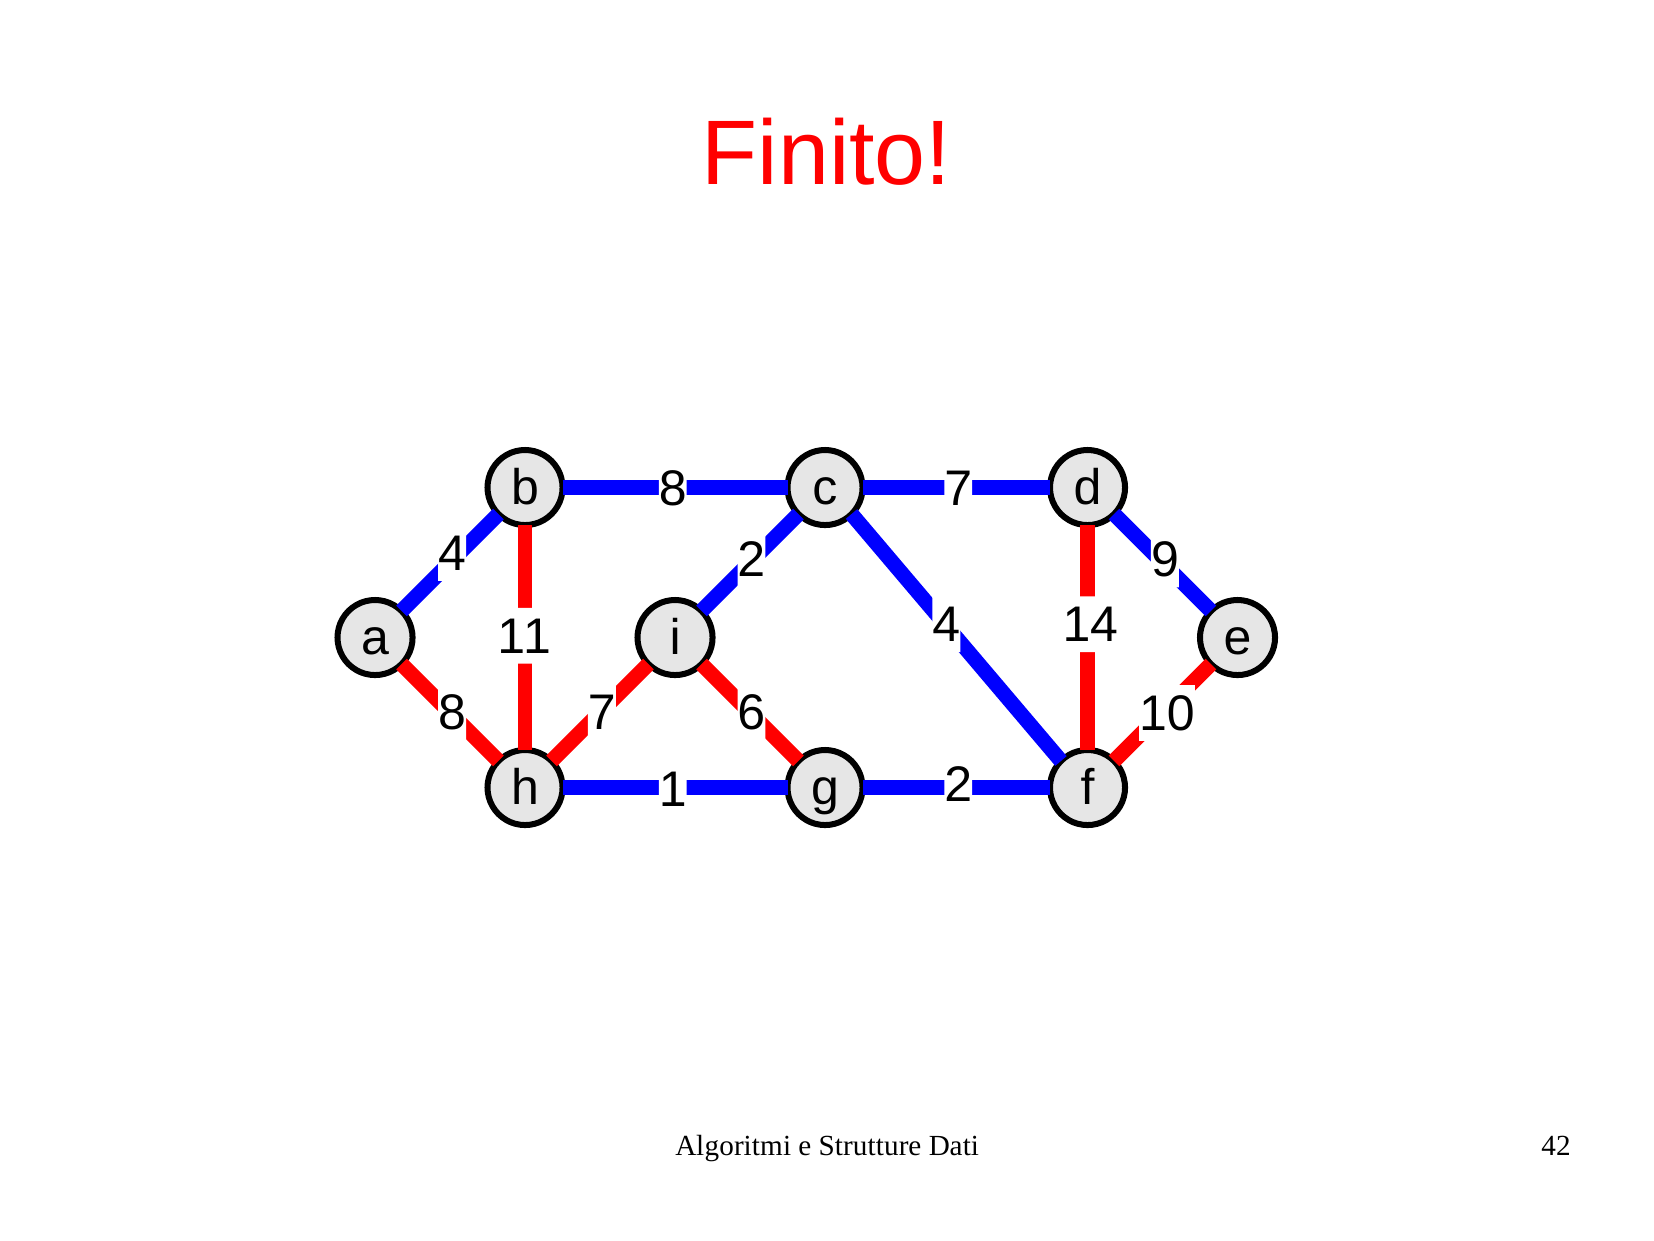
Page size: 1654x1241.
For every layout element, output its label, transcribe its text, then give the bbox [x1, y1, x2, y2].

text_box 11 [497, 607, 557, 664]
text_box 8 [658, 460, 687, 516]
text_box i [637, 600, 713, 676]
text_box d [1050, 450, 1126, 525]
text_box 8 [438, 684, 467, 741]
text_box 2 [737, 531, 766, 588]
text_box 7 [944, 460, 973, 517]
text_box a [337, 600, 413, 676]
text_box h [487, 750, 563, 826]
text_box 4 [438, 525, 467, 581]
text_box e [1200, 600, 1276, 676]
title Finito! [82, 49, 1571, 257]
text_box 1 [658, 761, 687, 818]
text_box 14 [1062, 596, 1119, 653]
text_box b [487, 450, 563, 525]
text_box c [788, 450, 863, 526]
text_box 10 [1139, 685, 1195, 741]
text_box 9 [1150, 531, 1179, 588]
text_box g [788, 750, 863, 826]
text_box 6 [737, 684, 766, 741]
text_box 7 [587, 684, 616, 741]
text_box 2 [944, 756, 973, 812]
text_box 4 [932, 596, 961, 653]
text_box f [1050, 750, 1126, 826]
